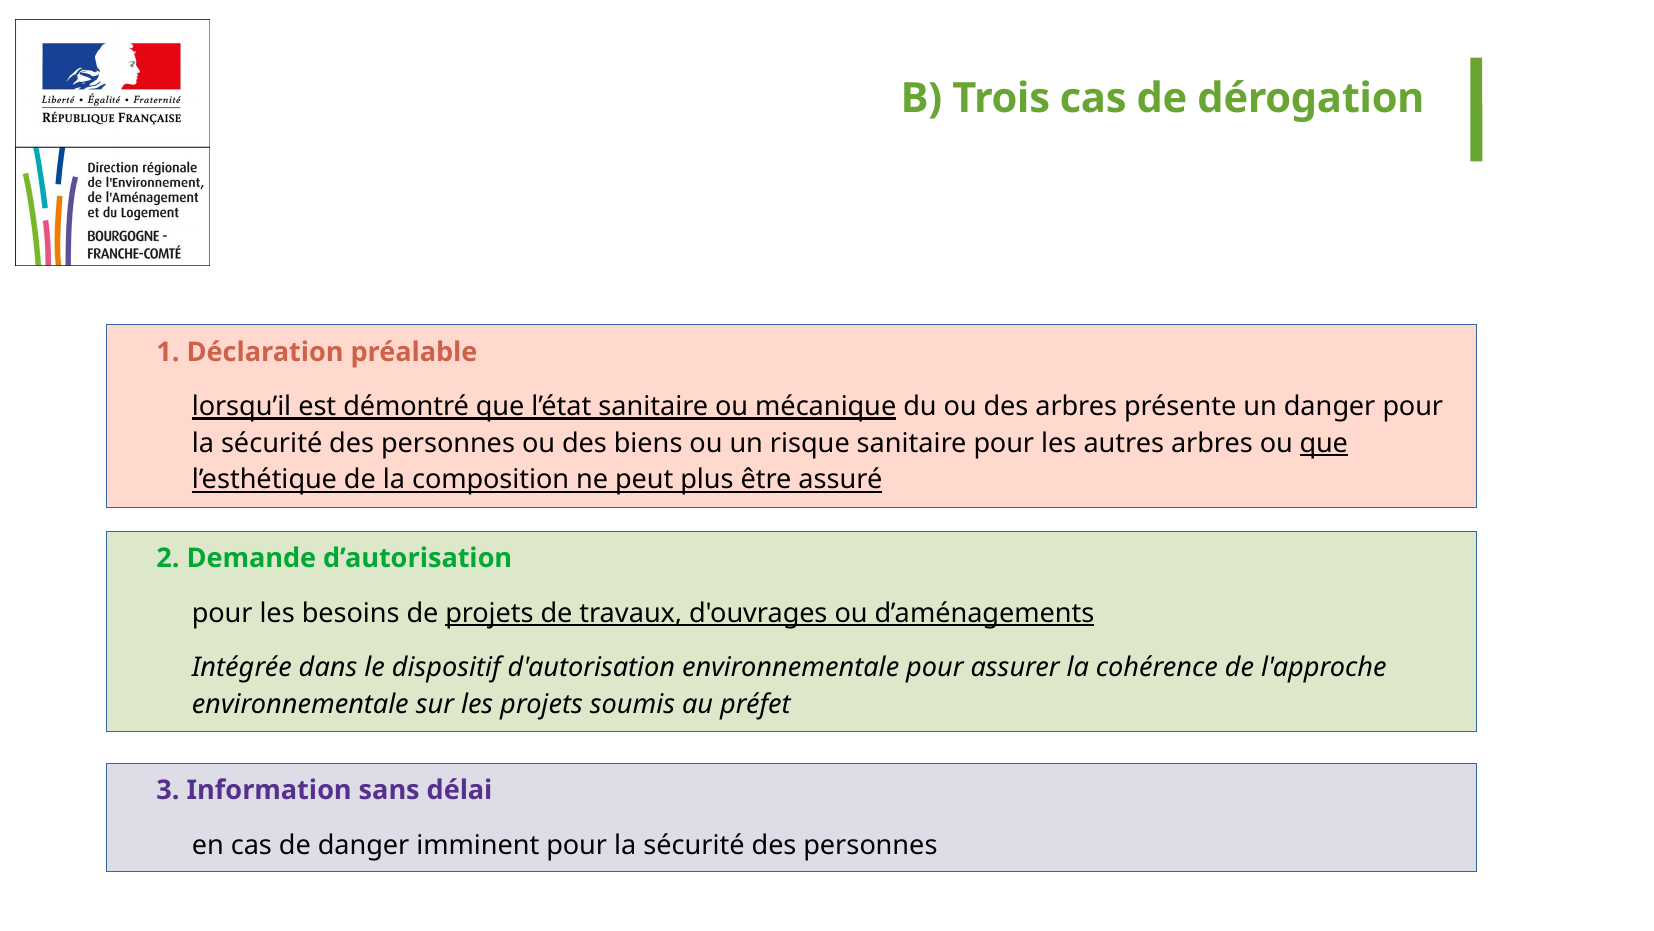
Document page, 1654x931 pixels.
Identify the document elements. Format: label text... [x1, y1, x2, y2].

text_box 3. Information sans délai en cas de danger imminent pour la sécurité des personnes [106, 763, 1477, 872]
text_box 2. Demande d’autorisation pour les besoins de projets de travaux, d'ouvrages ou d’aménagements Intégrée dans le dispositif d'autorisation environnementale pour assurer la cohérence de l'approche environnementale sur les projets soumis au préfet [106, 531, 1477, 732]
text_box B) Trois cas de dérogation [885, 60, 1470, 178]
text_box 1. Déclaration préalable lorsqu’il est démontré que l’état sanitaire ou mécanique du ou des arbres présente un danger pour la sécurité des personnes ou des biens ou un risque sanitaire pour les autres arbres ou que l’esthétique de la composition ne peut plus être assuré [106, 324, 1477, 508]
picture [15, 19, 210, 266]
